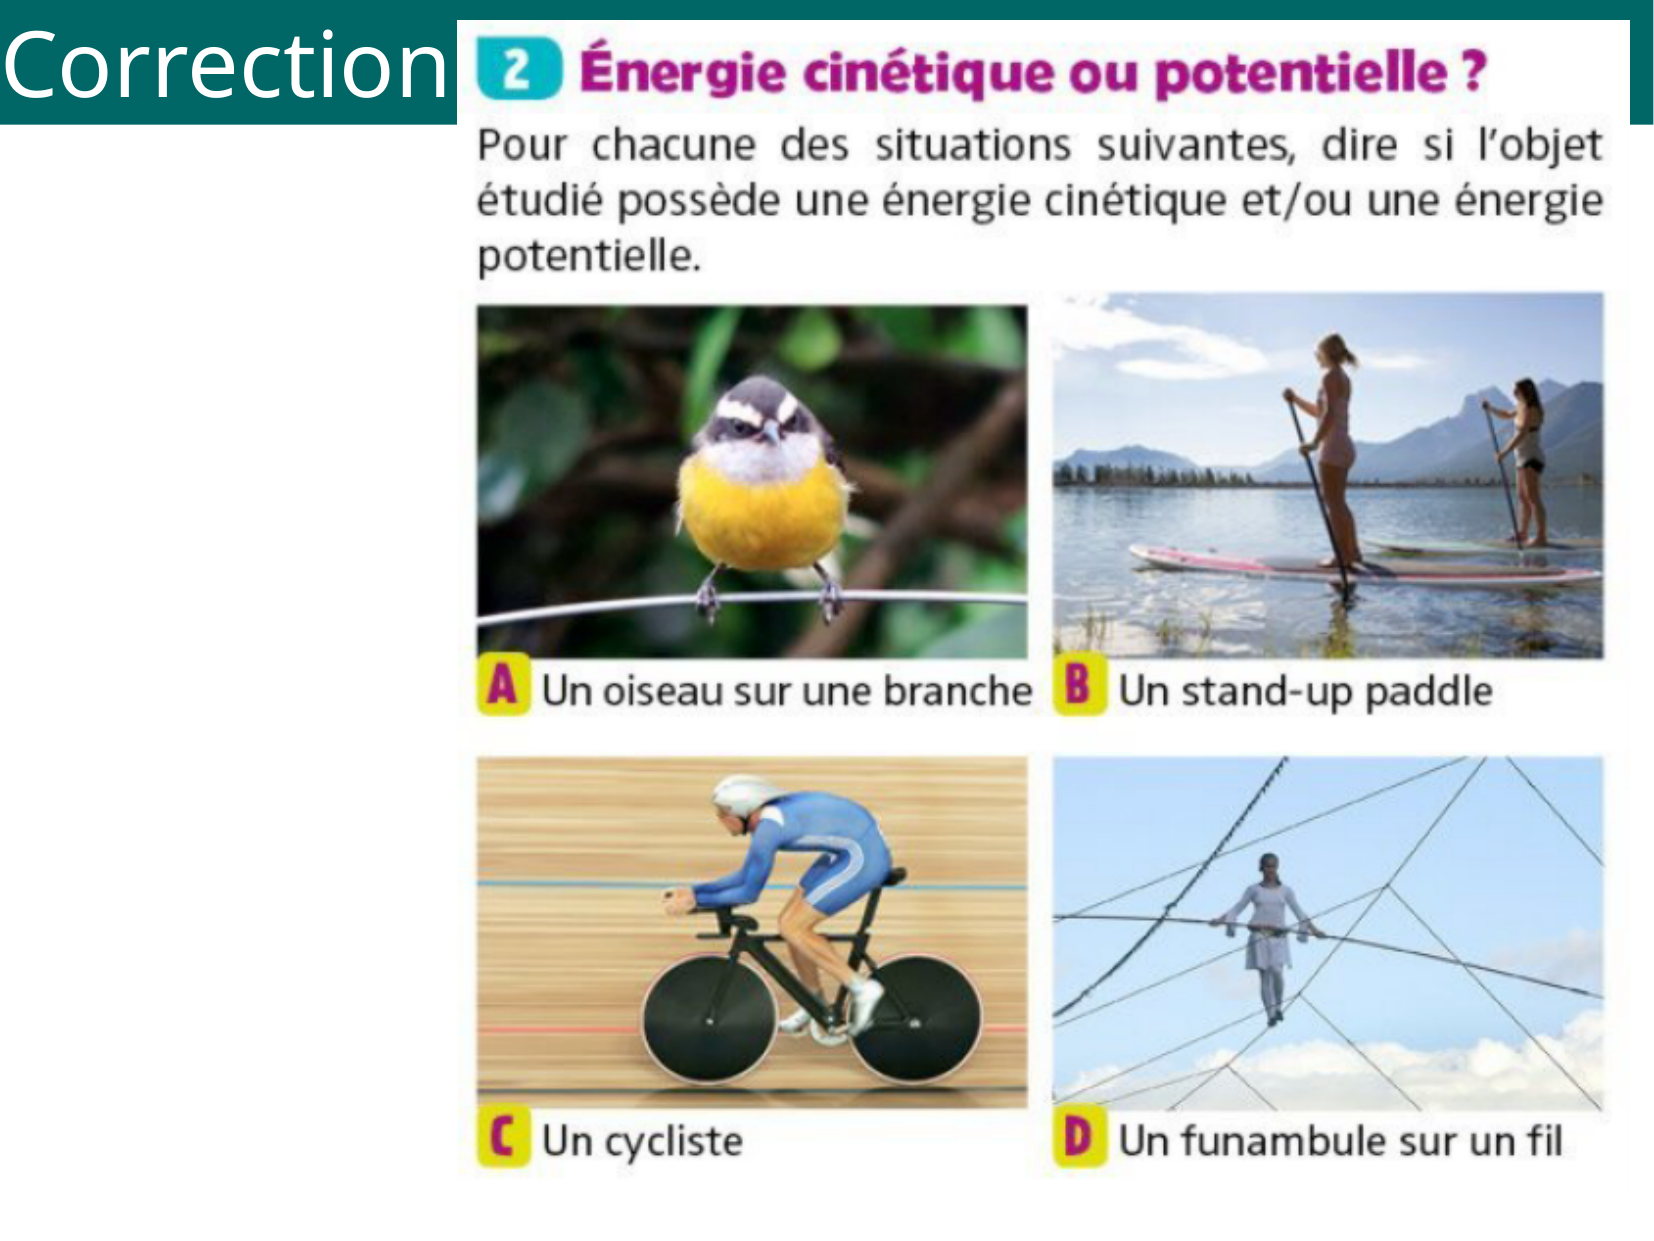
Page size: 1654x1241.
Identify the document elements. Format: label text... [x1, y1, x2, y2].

title Correction [0, 4, 1654, 120]
picture [457, 20, 1630, 1193]
subtitle [11, 129, 1642, 1231]
